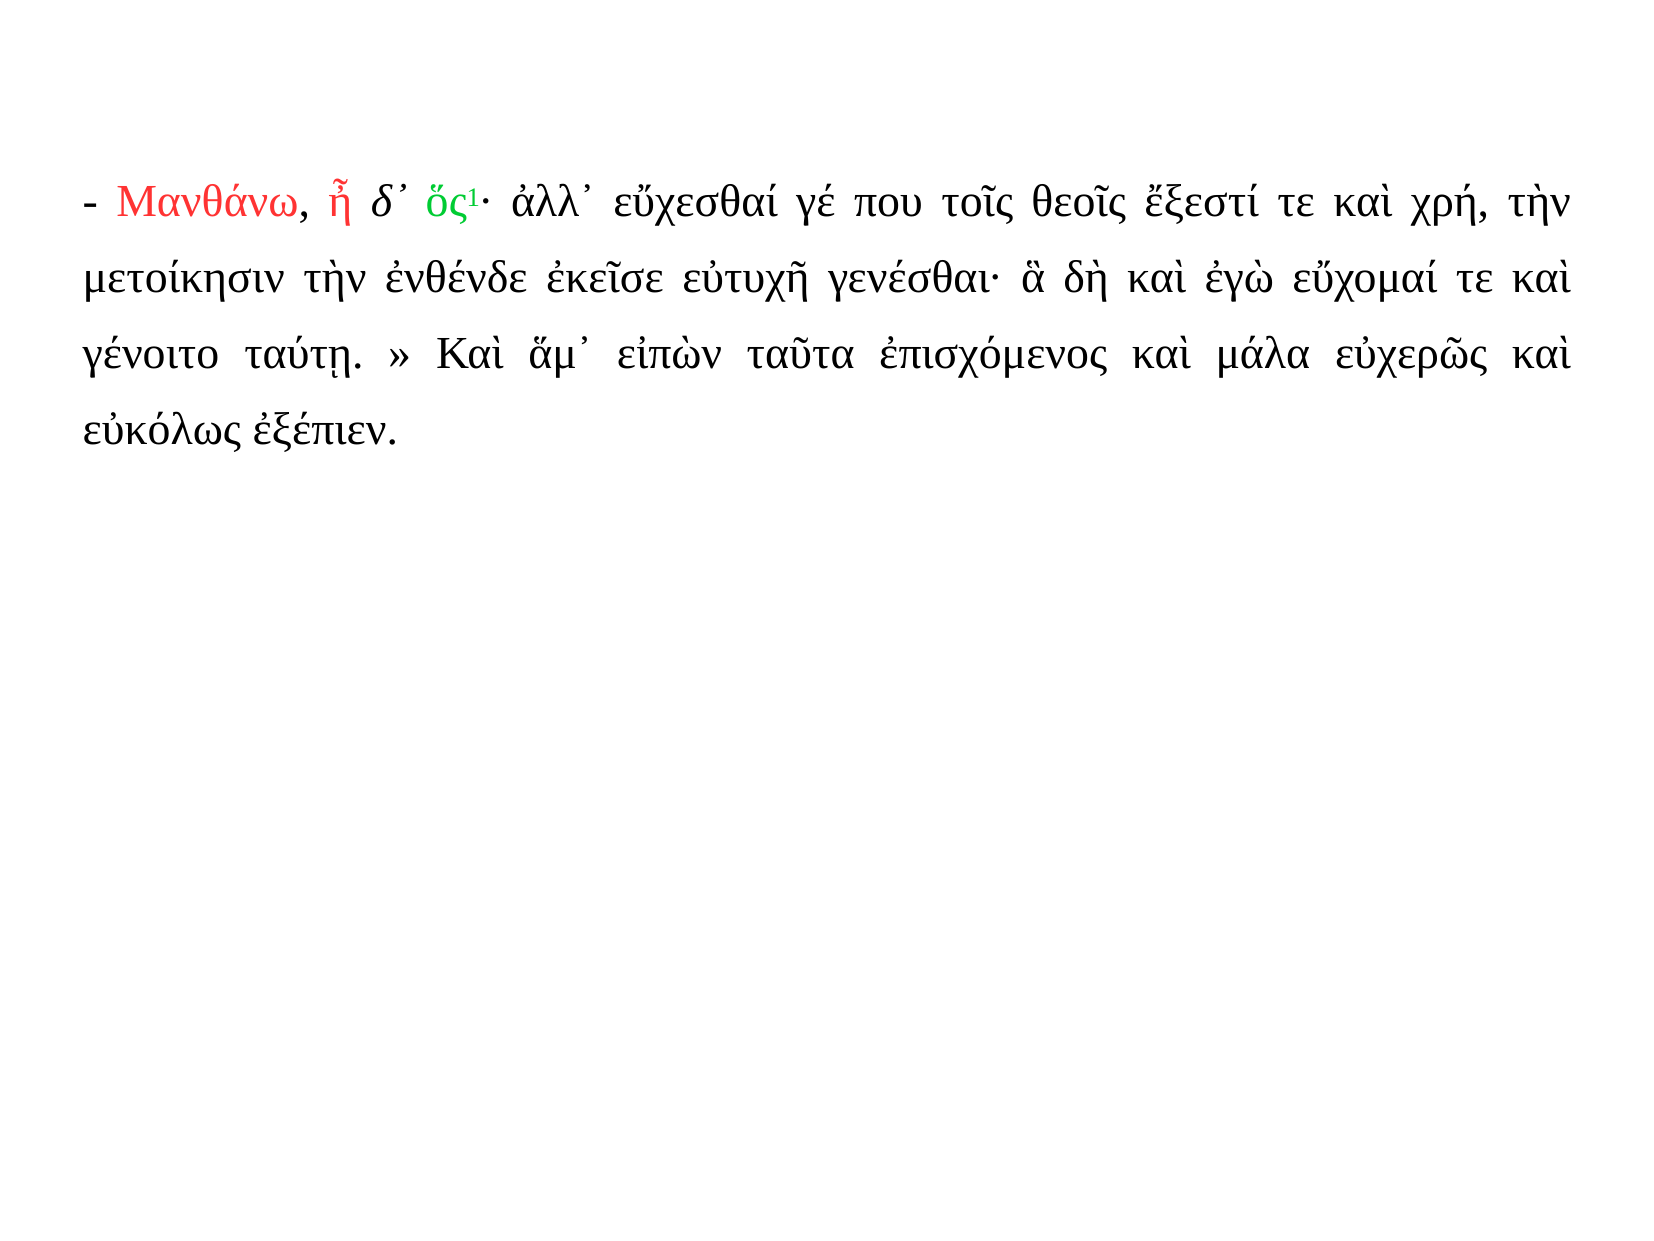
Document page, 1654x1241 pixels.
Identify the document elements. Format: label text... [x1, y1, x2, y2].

title - Μανθάνω, ἦ δ᾽ ὅς1· ἀλλ᾽ εὔχεσθαί γέ που τοῖς θεοῖς ἔξεστί τε καὶ χρή, τὴν μετοίκησιν τὴν ἐνθένδε ἐκεῖσε εὐτυχῆ γενέσθαι· ἃ δὴ καὶ ἐγὼ εὔχομαί τε καὶ γένοιτο ταύτῃ. » Καὶ ἅμ᾽ εἰπὼν ταῦτα ἐπισχόμενος καὶ μάλα εὐχερῶς καὶ εὐκόλως ἐξέπιεν. [82, 49, 1571, 556]
